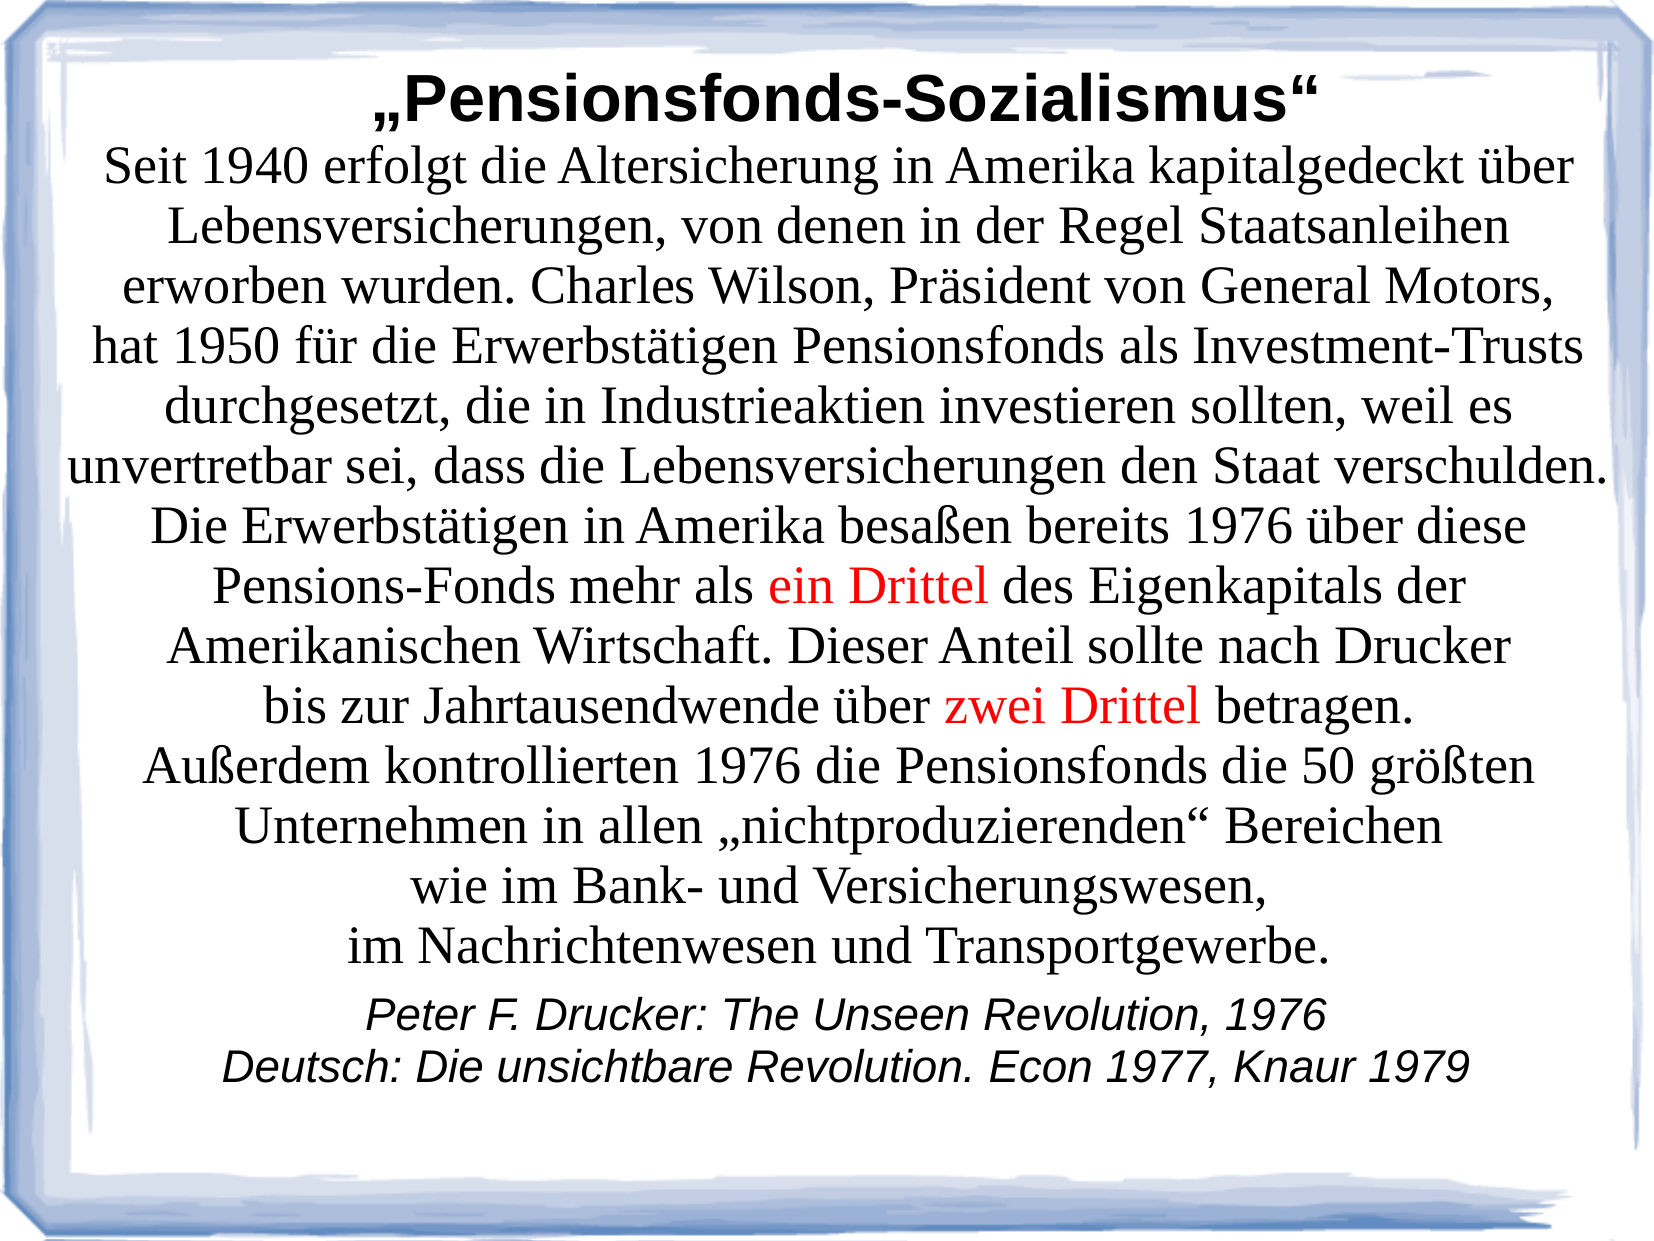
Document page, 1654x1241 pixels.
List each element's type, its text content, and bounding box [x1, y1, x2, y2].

picture [0, 0, 1654, 1241]
text_box „Pensionsfonds-Sozialismus“ Seit 1940 erfolgt die Altersicherung in Amerika kapitalgedeckt über Lebensversicherungen, von denen in der Regel Staatsanleihen erworben wurden. Charles Wilson, Präsident von General Motors, hat 1950 für die Erwerbstätigen Pensionsfonds als Investment-Trusts durchgesetzt, die in Industrieaktien investieren sollten, weil es unvertretbar sei, dass die Lebensversicherungen den Staat verschulden. Die Erwerbstätigen in Amerika besaßen bereits 1976 über diese Pensions-Fonds mehr als ein Drittel des Eigenkapitals der Amerikanischen Wirtschaft. Dieser Anteil sollte nach Drucker bis zur Jahrtausendwende über zwei Drittel betragen. Außerdem kontrollierten 1976 die Pensionsfonds die 50 größten Unternehmen in allen „nichtproduzierenden“ Bereichen wie im Bank- und Versicherungswesen, im Nachrichtenwesen und Transportgewerbe. Peter F. Drucker: The Unseen Revolution, 1976 Deutsch: Die unsichtbare Revolution. Econ 1977, Knaur 1979 [53, 53, 1633, 1178]
